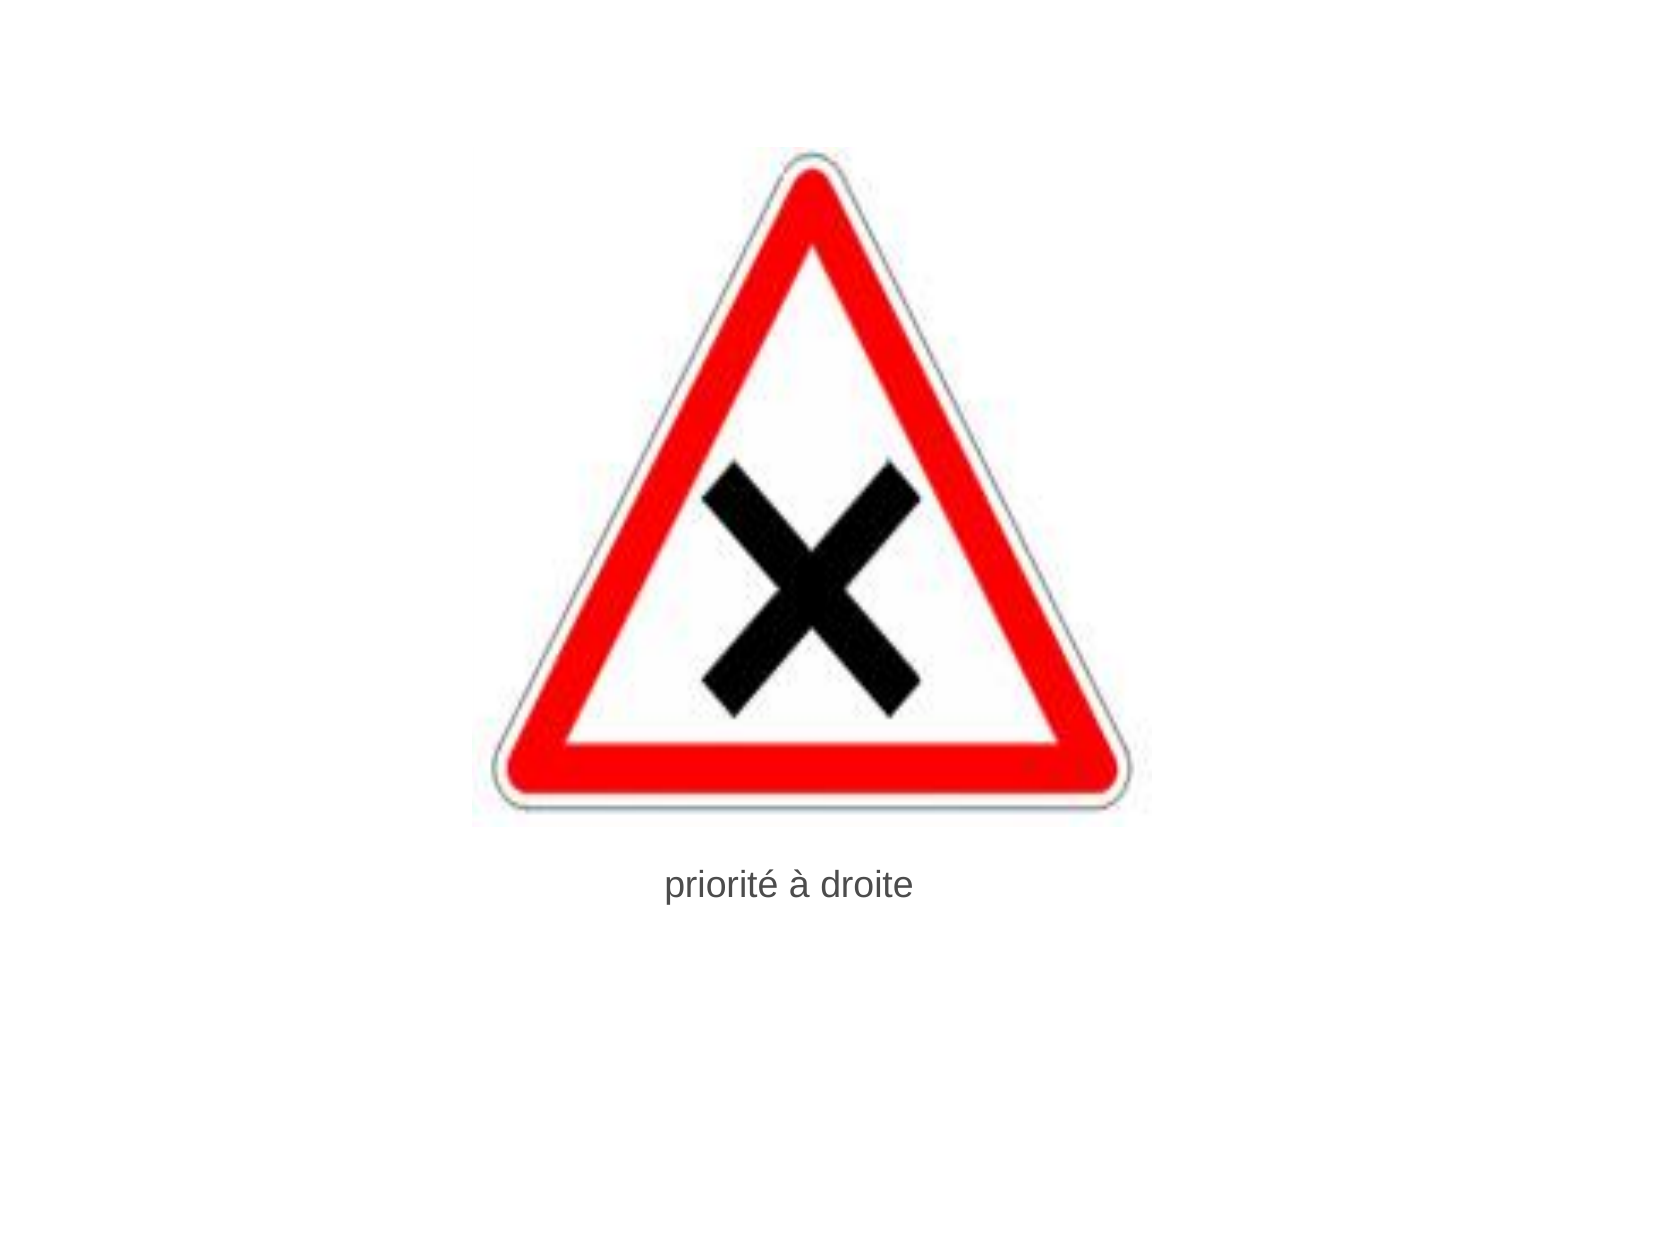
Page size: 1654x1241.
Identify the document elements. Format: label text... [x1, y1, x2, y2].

picture [472, 147, 1152, 827]
text_box priorité à droite [649, 856, 1241, 943]
